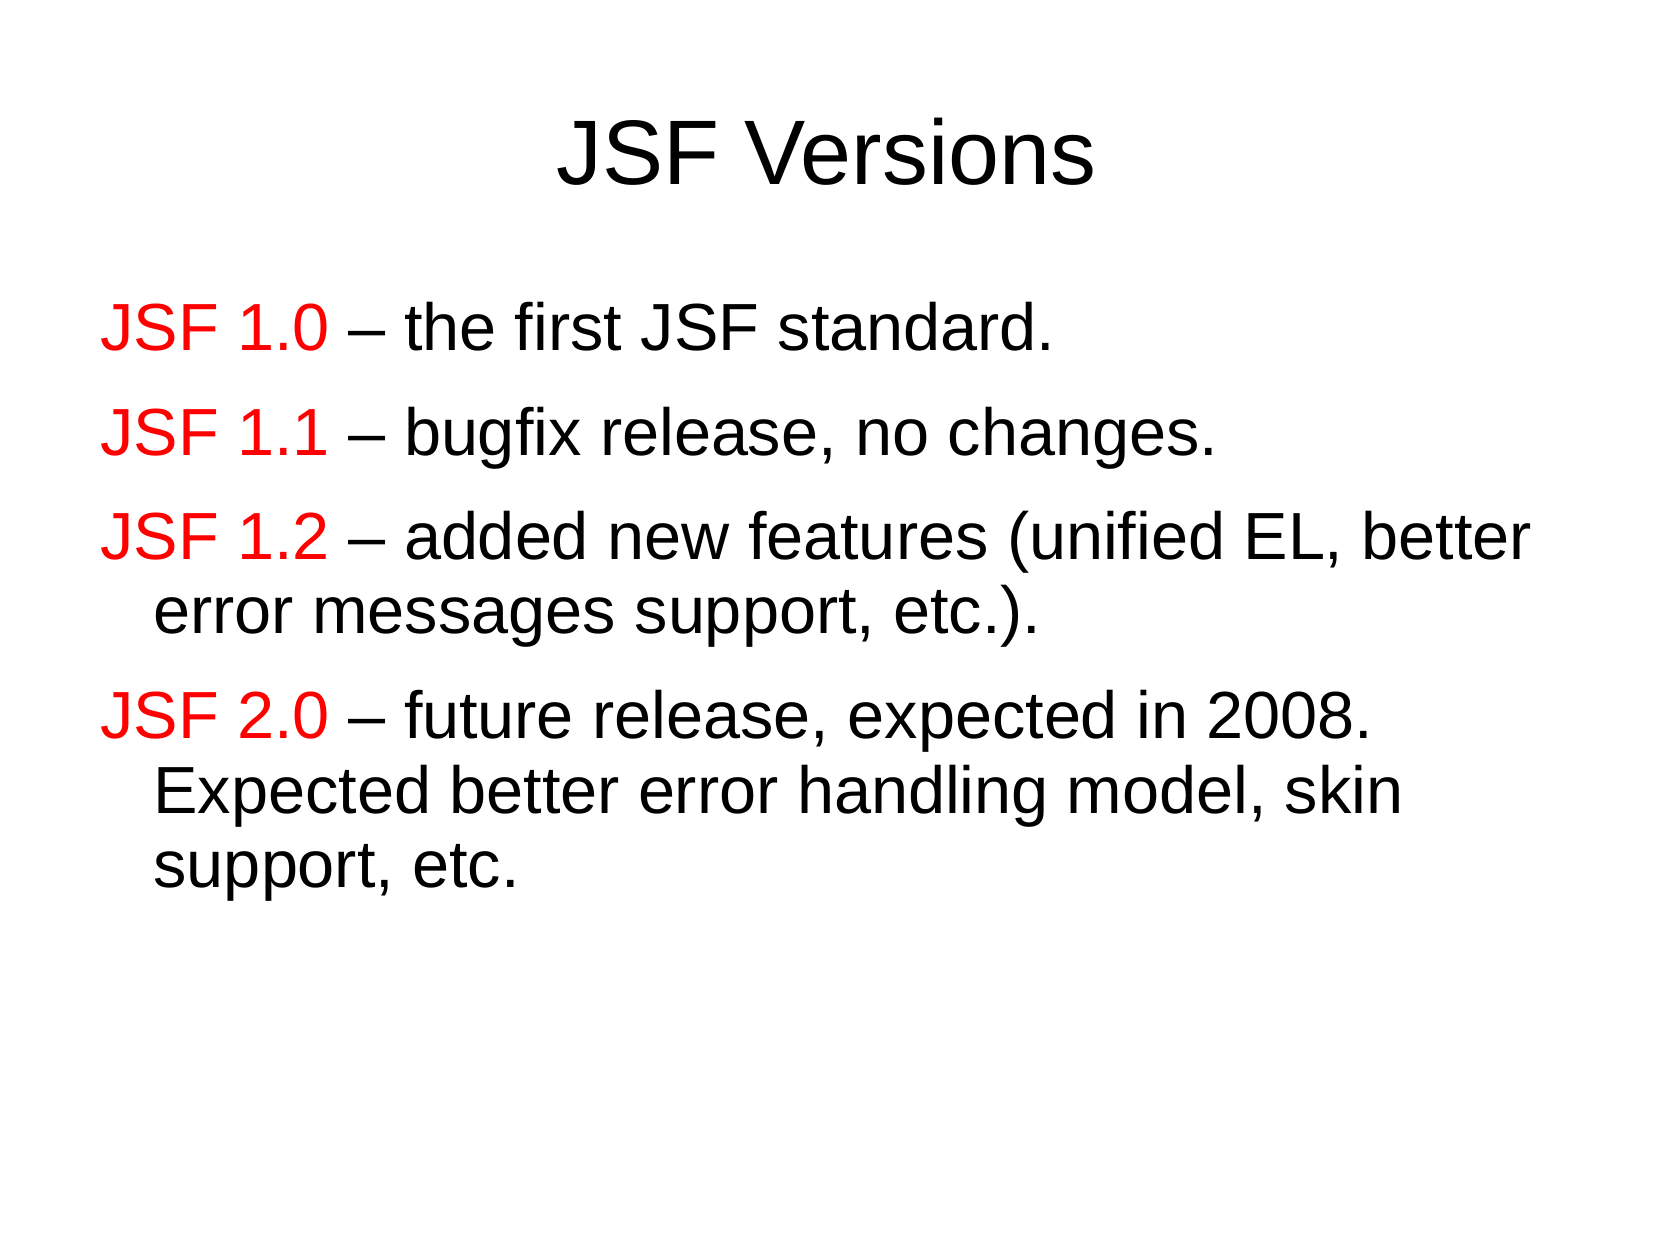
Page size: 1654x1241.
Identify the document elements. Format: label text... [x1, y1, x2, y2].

title JSF Versions [82, 56, 1571, 250]
list JSF 1.0 – the first JSF standard. JSF 1.1 – bugfix release, no changes. JSF 1.2 – added new features (unified EL, better error messages support, etc.). JSF 2.0 – future release, expected in 2008. Expected better error handling model, skin support, etc. [82, 290, 1571, 1094]
